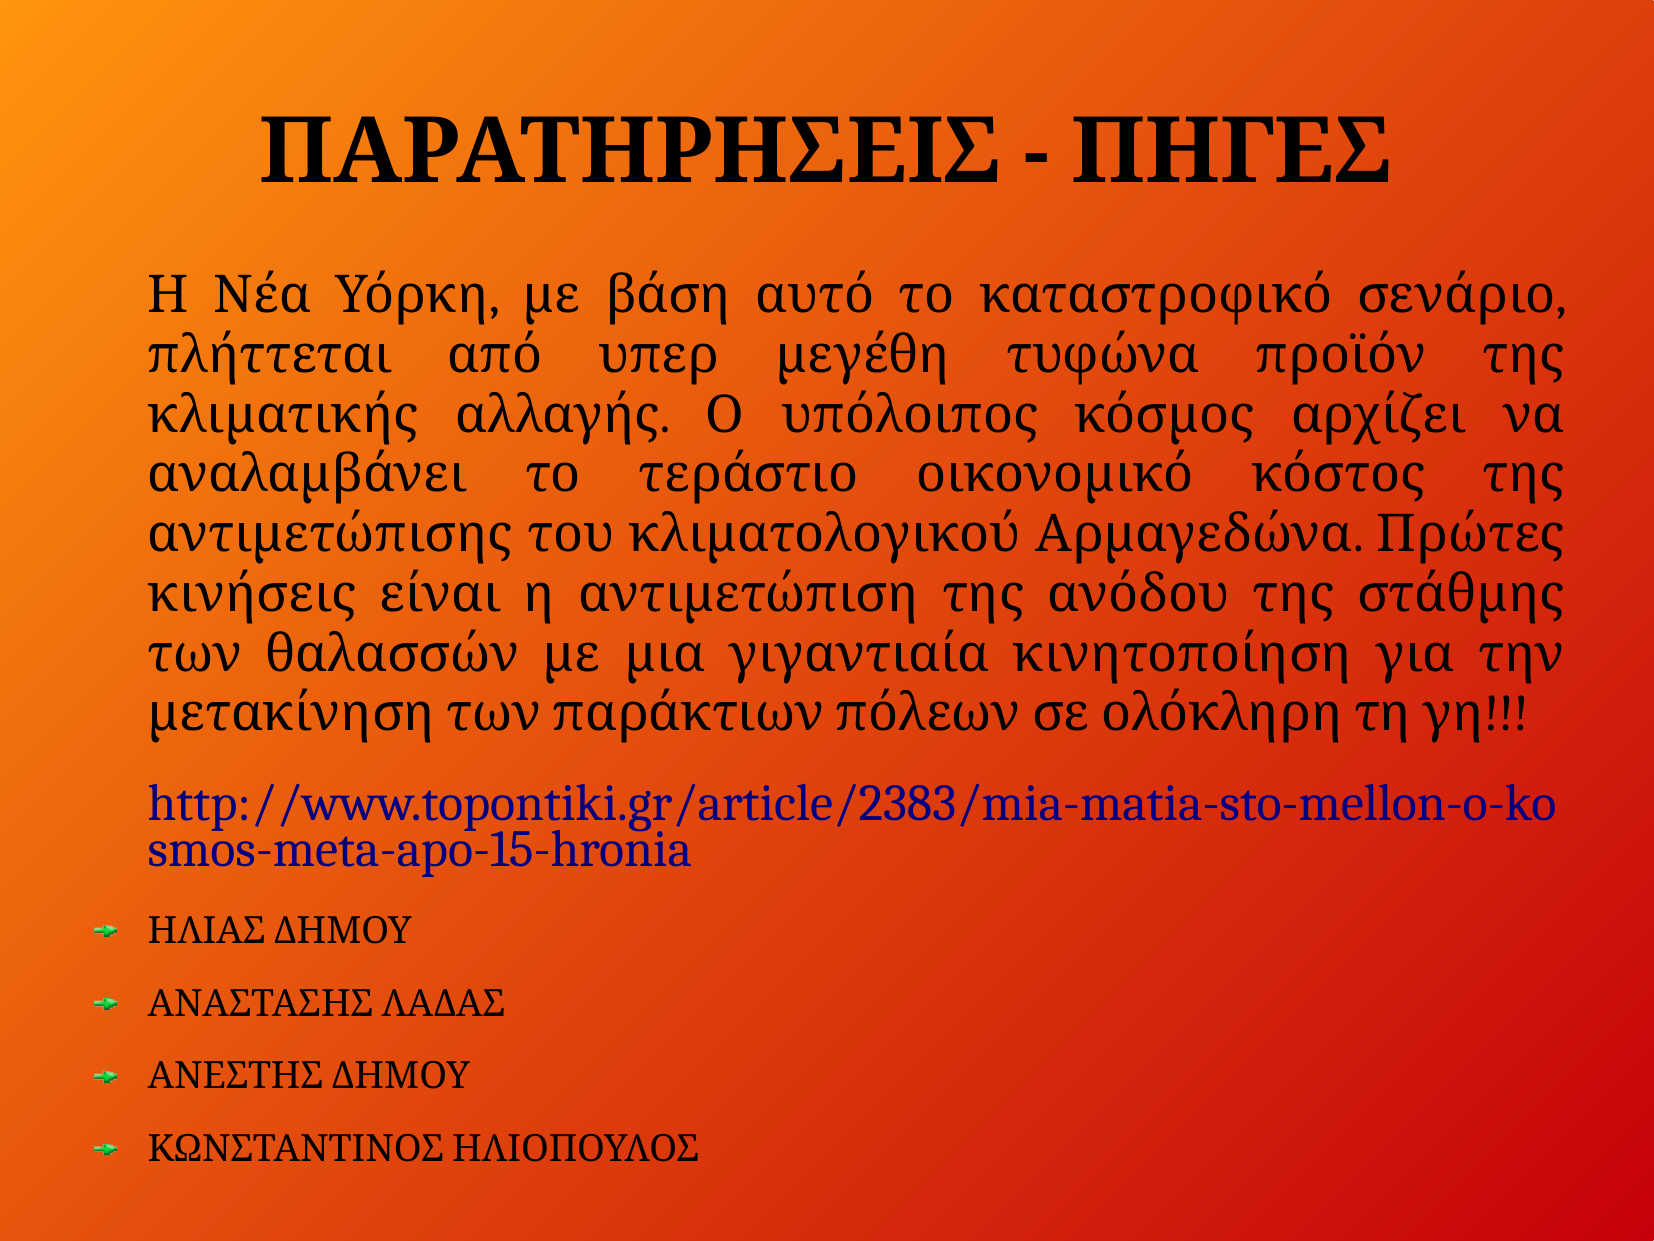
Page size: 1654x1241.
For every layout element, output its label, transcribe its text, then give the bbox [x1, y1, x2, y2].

list Η Νέα Υόρκη, με βάση αυτό το καταστροφικό σενάριο, πλήττεται από υπερ μεγέθη τυφώνα προϊόν της κλιματικής αλλαγής. Ο υπόλοιπος κόσμος αρχίζει να αναλαμβάνει το τεράστιο οικονομικό κόστος της αντιμετώπισης του κλιματολογικού Αρμαγεδώνα. Πρώτες κινήσεις είναι η αντιμετώπιση της ανόδου της στάθμης των θαλασσών με μια γιγαντιαία κινητοποίηση για την μετακίνηση των παράκτιων πόλεων σε ολόκληρη τη γη!!! http://www.topontiki.gr/article/2383/mia-matia-sto-mellon-o-kosmos-meta-apo-15-hronia ΗΛΙΑΣ ΔΗΜΟΥ ΑΝΑΣΤΑΣΗΣ ΛΑΔΑΣ ΑΝΕΣΤΗΣ ΔΗΜΟΥ ΚΩΝΣΤΑΝΤΙΝΟΣ ΗΛΙΟΠΟΥΛΟΣ [76, 265, 1565, 1139]
title ΠΑΡΑΤΗΡΗΣΕΙΣ - ΠΗΓΕΣ [82, 49, 1571, 257]
picture [94, 1144, 117, 1155]
